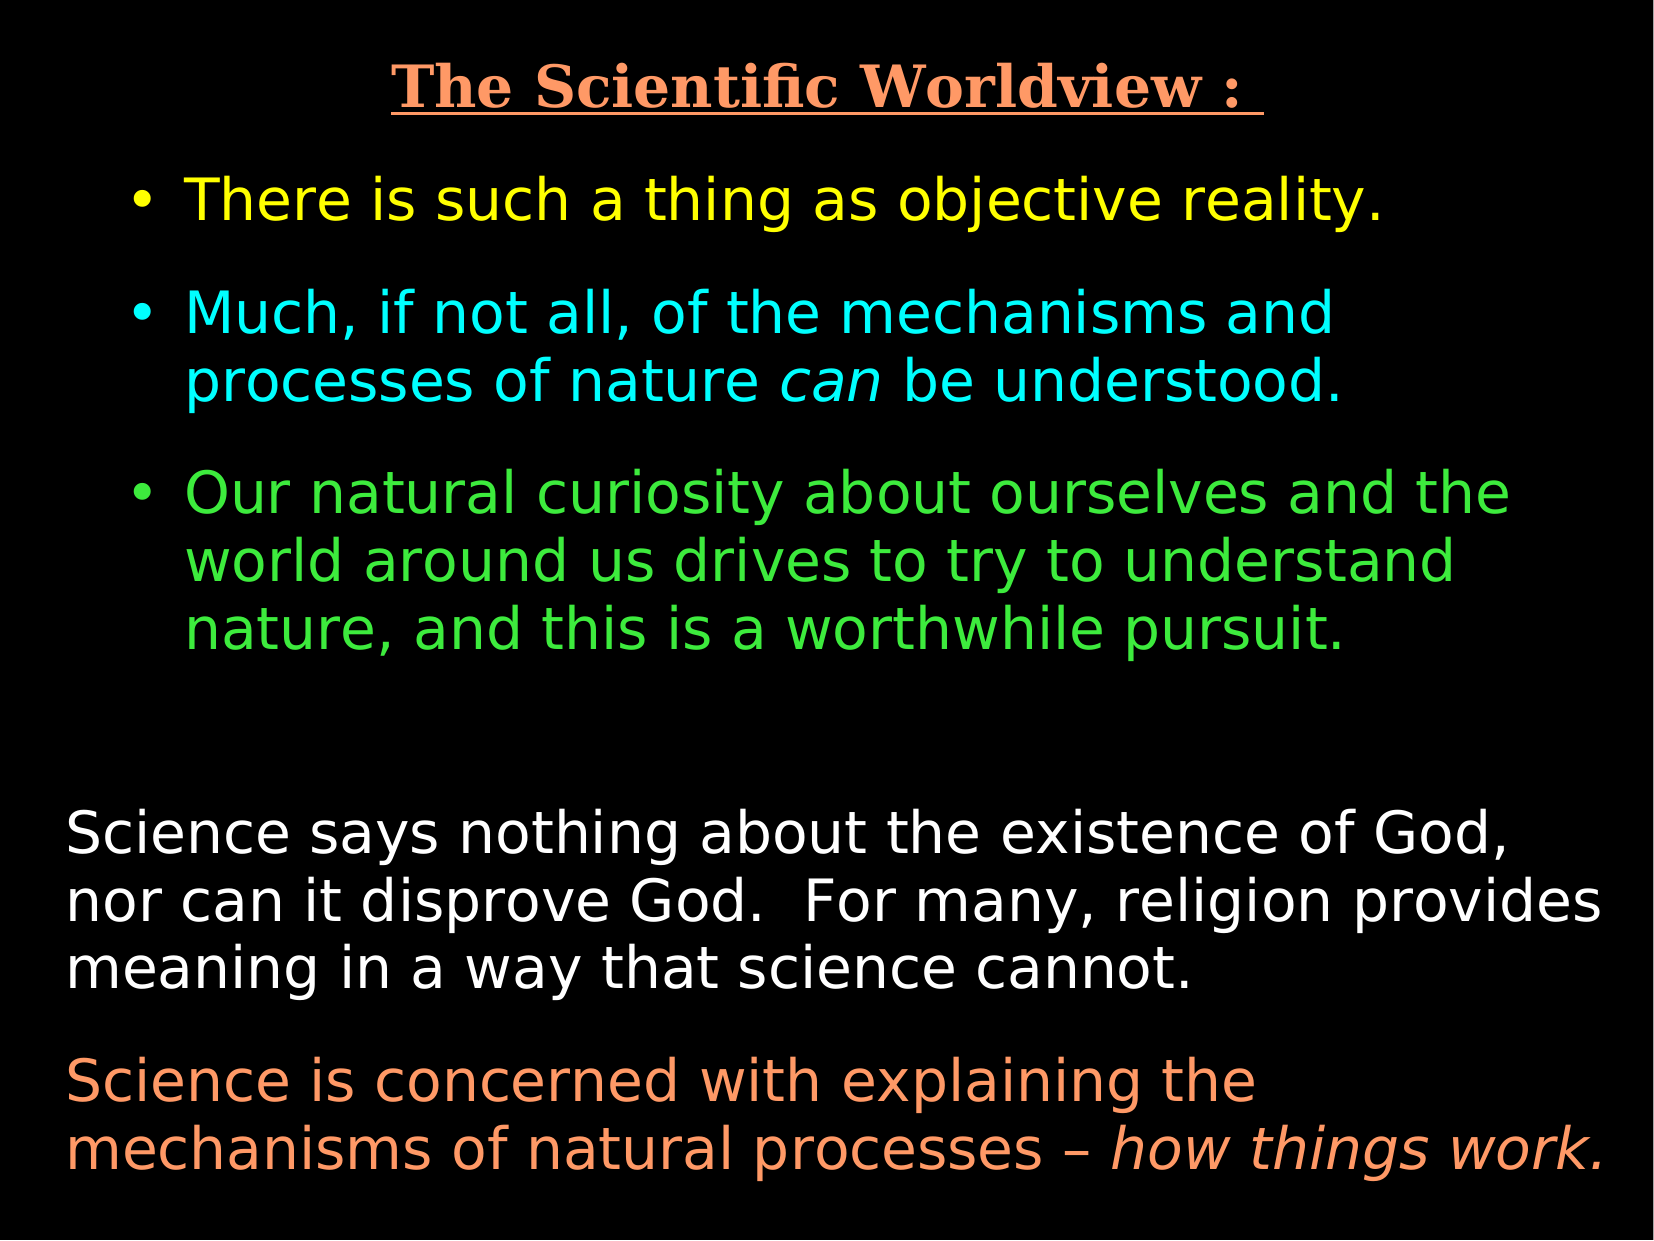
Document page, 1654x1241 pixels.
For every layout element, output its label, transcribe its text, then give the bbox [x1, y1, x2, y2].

text_box The Scientific Worldview : • There is such a thing as objective reality. • Much, if not all, of the mechanisms and processes of nature can be understood. • Our natural curiosity about ourselves and the world around us drives to try to understand nature, and this is a worthwhile pursuit. [104, 41, 1549, 676]
text_box Science says nothing about the existence of God, nor can it disprove God. For many, religion provides meaning in a way that science cannot. Science is concerned with explaining the mechanisms of natural processes – how things work. [46, 787, 1632, 1195]
